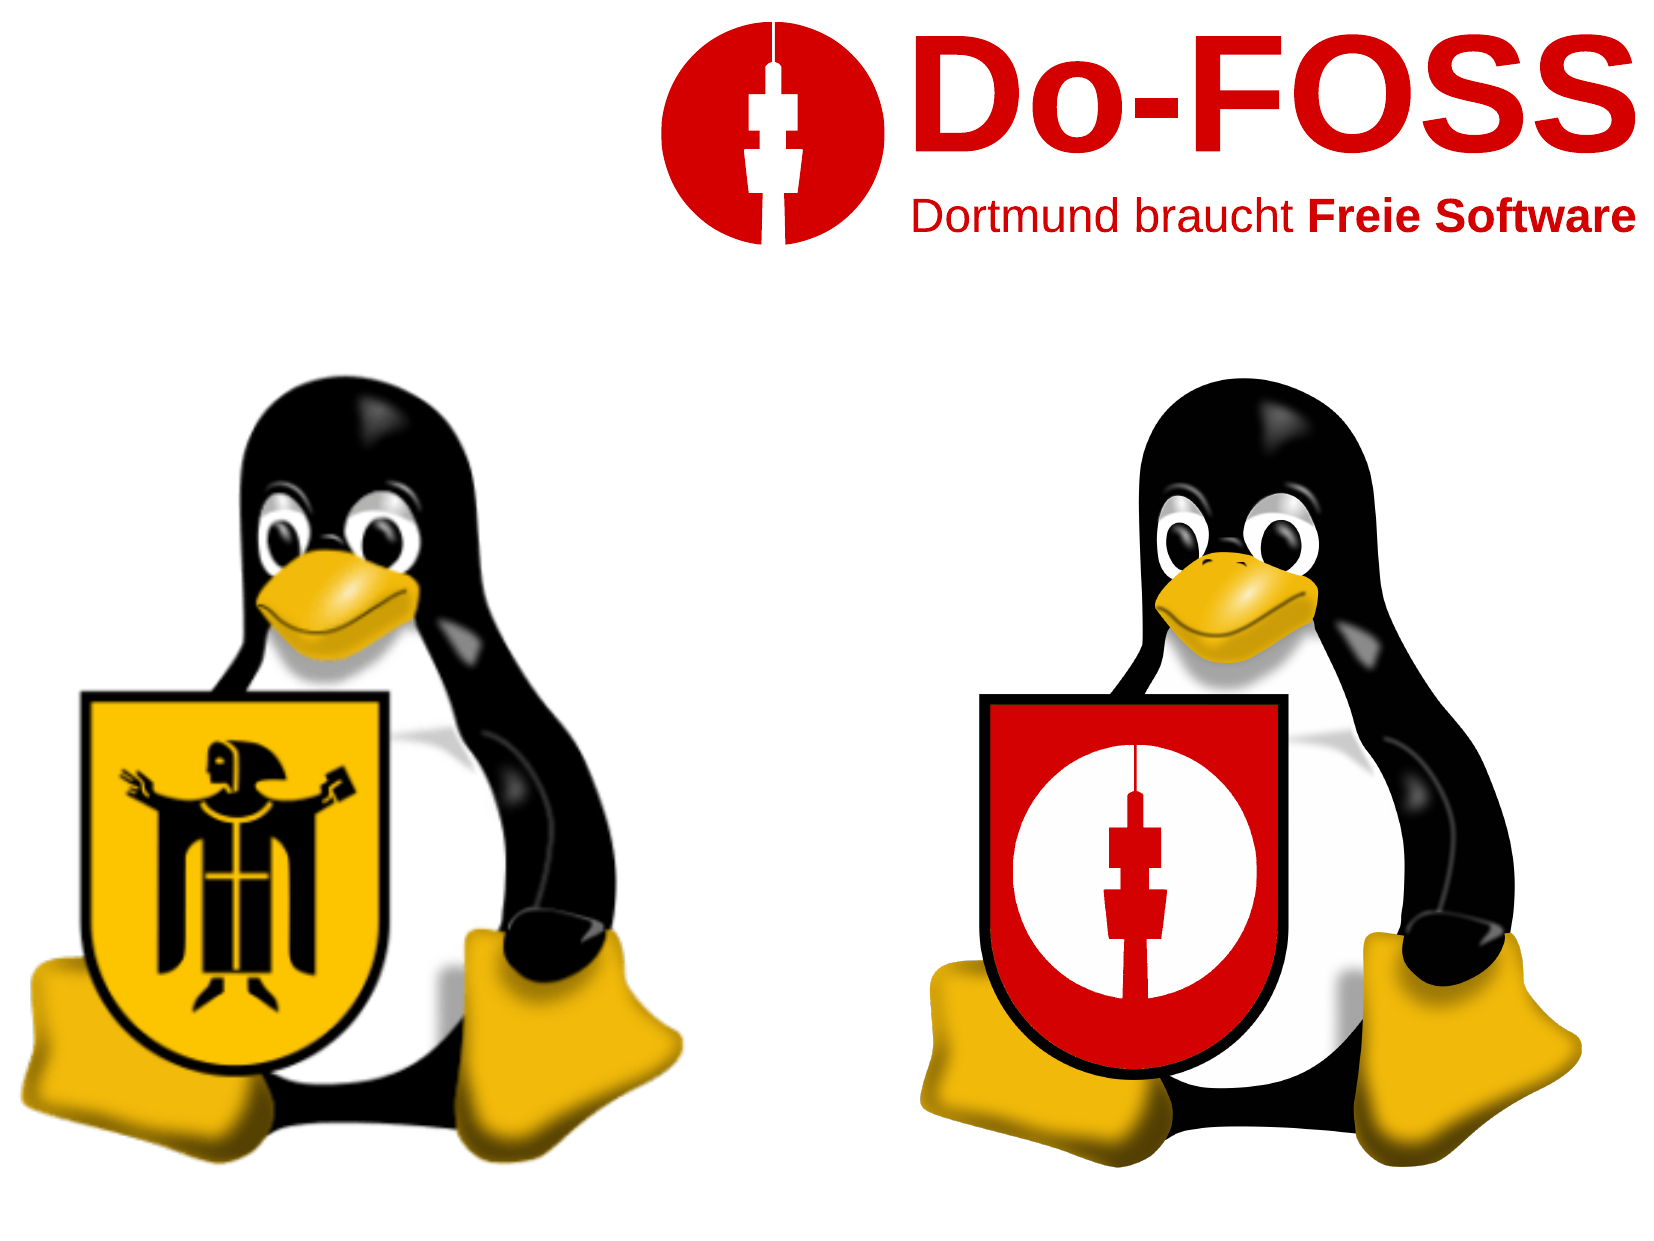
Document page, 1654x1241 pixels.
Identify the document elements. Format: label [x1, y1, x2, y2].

picture [0, 365, 727, 1170]
picture [898, 366, 1625, 1173]
